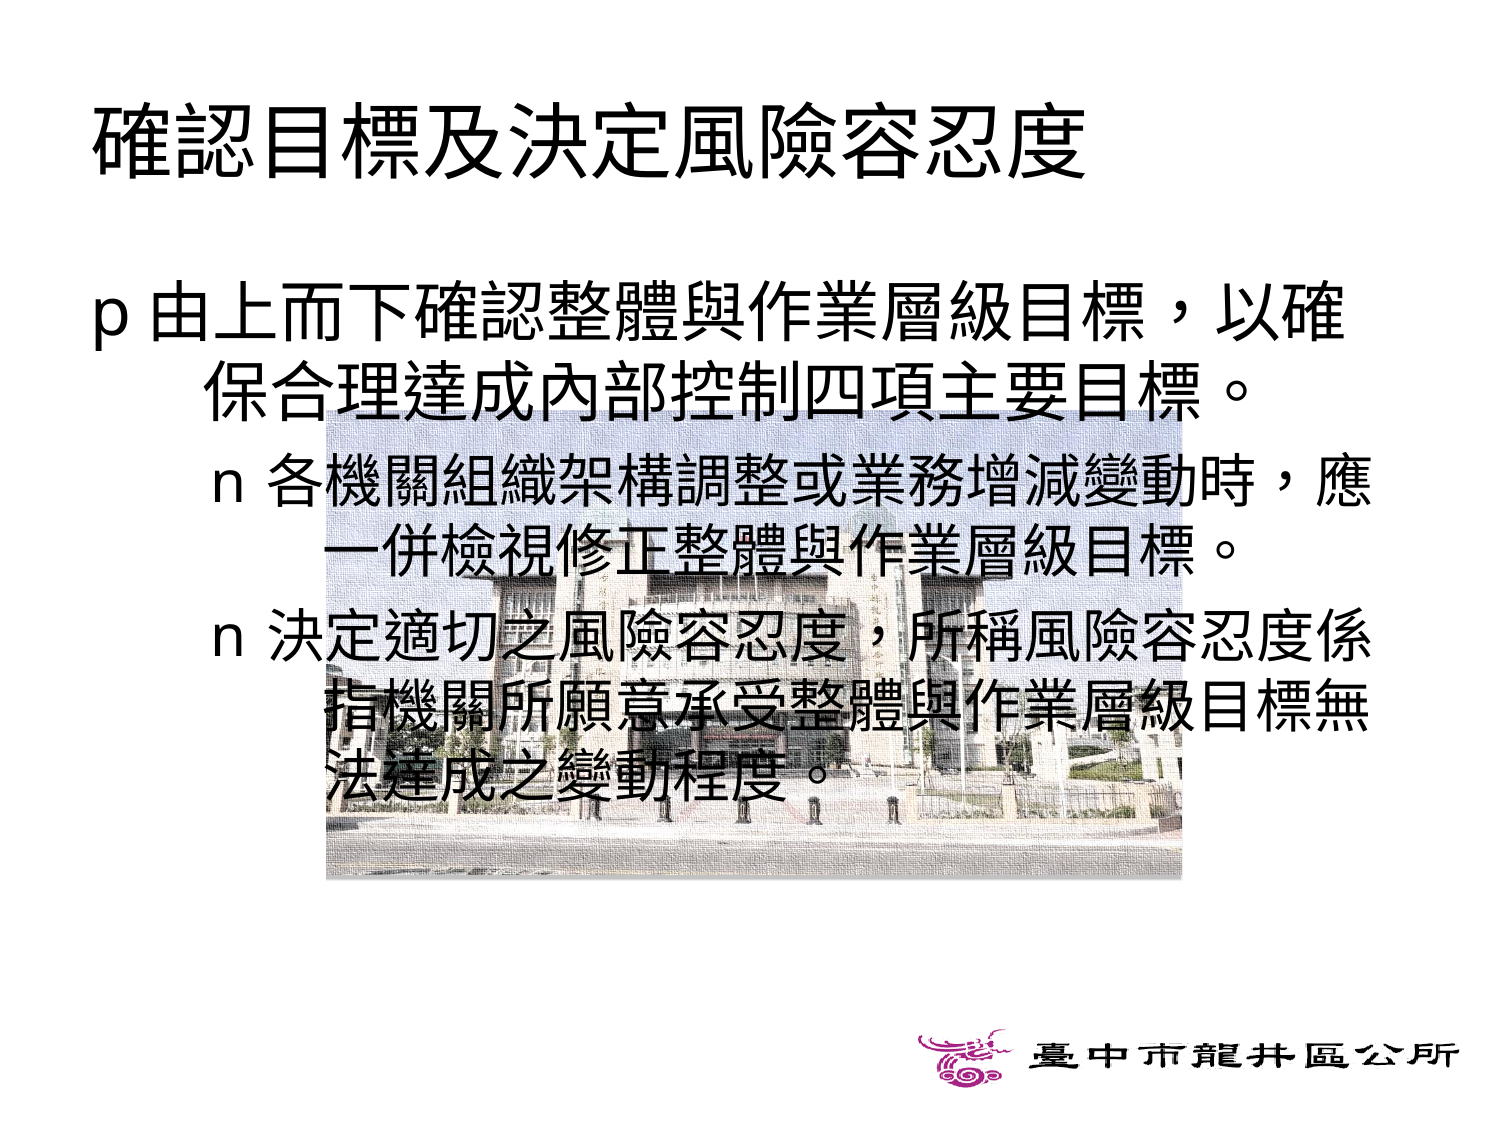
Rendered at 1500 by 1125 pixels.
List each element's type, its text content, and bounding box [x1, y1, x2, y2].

title 確認目標及決定風險容忍度 [75, 45, 1426, 233]
list 由上而下確認整體與作業層級目標，以確保合理達成內部控制四項主要目標。 各機關組織架構調整或業務增減變動時，應一併檢視修正整體與作業層級目標。 決定適切之風險容忍度，所稱風險容忍度係指機關所願意承受整體與作業層級目標無法達成之變動程度。 [75, 262, 1426, 1005]
